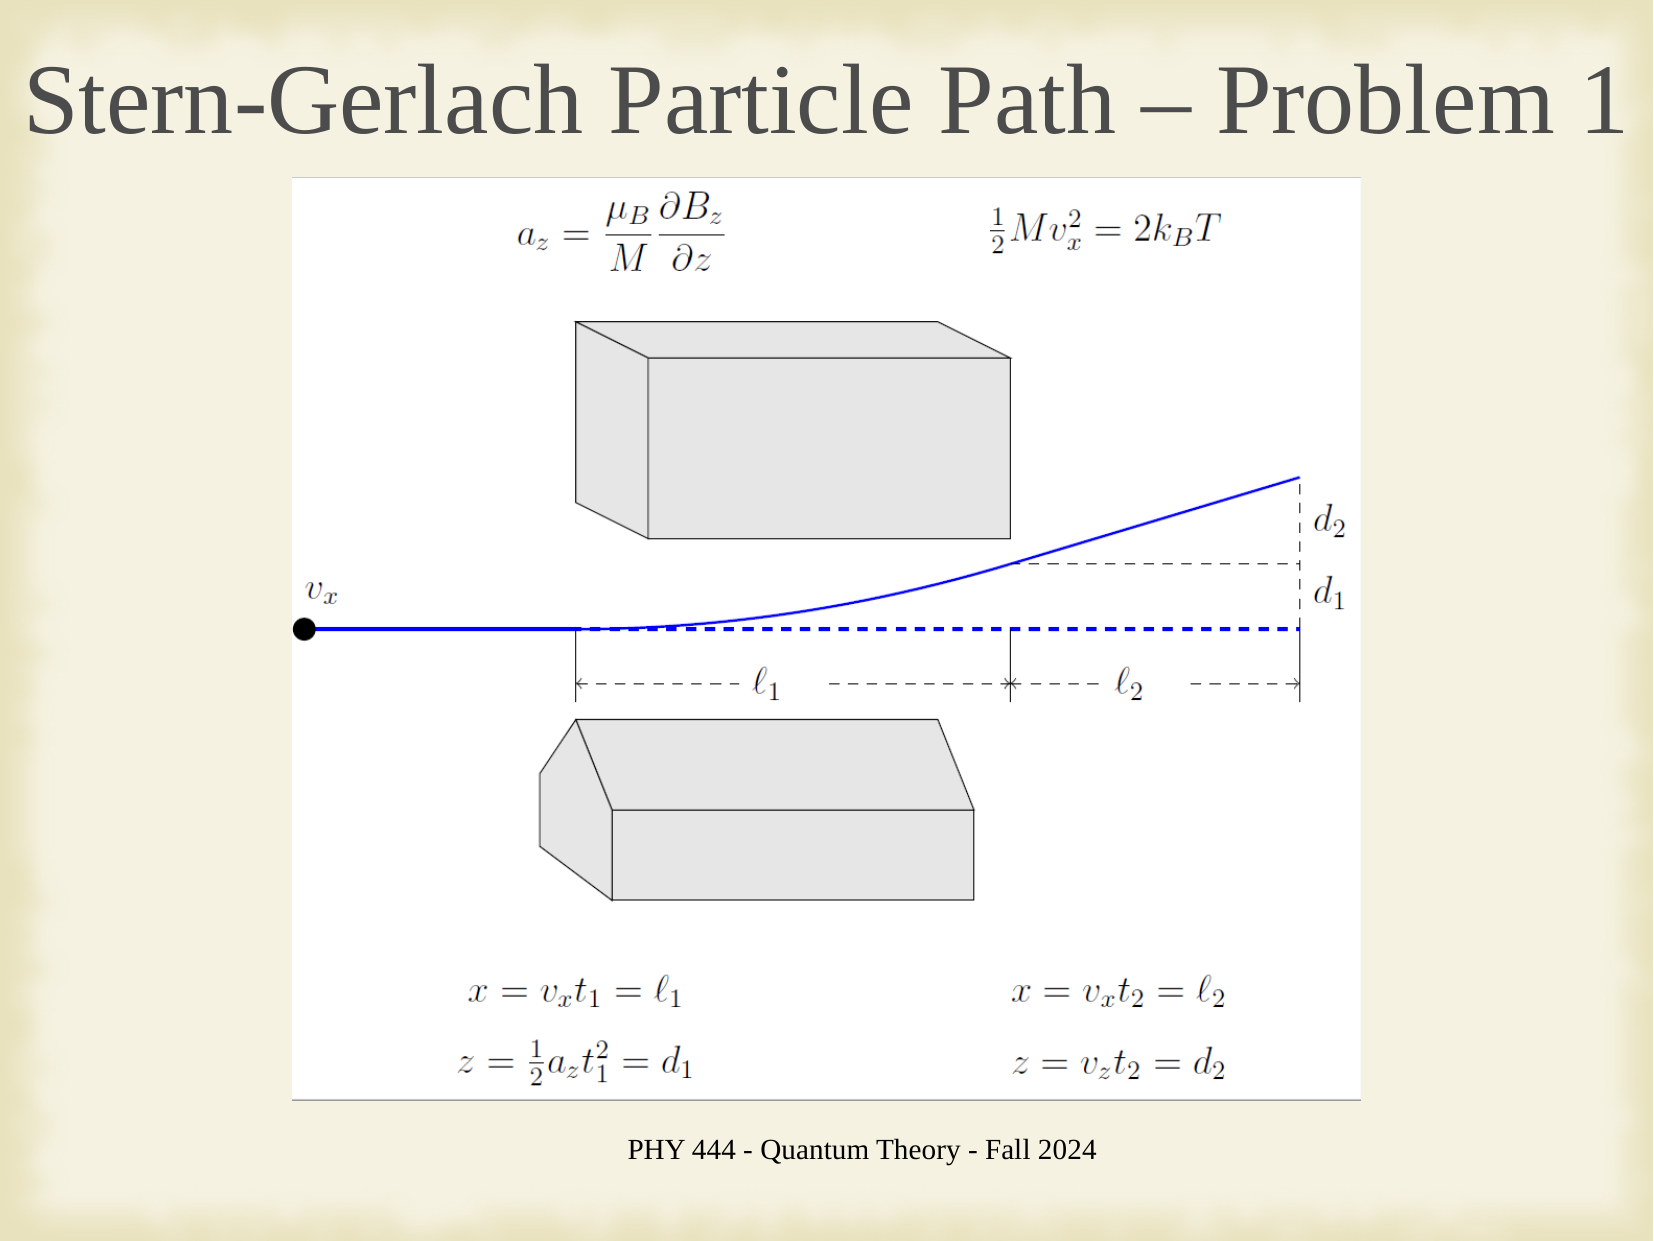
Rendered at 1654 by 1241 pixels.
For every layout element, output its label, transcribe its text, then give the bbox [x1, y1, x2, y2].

picture [292, 197, 1361, 1101]
text_box Stern-Gerlach Particle Path – Problem 1 [5, 0, 1650, 197]
text_box PHY 444 - Quantum Theory - Fall 2024 [412, 1130, 1313, 1216]
